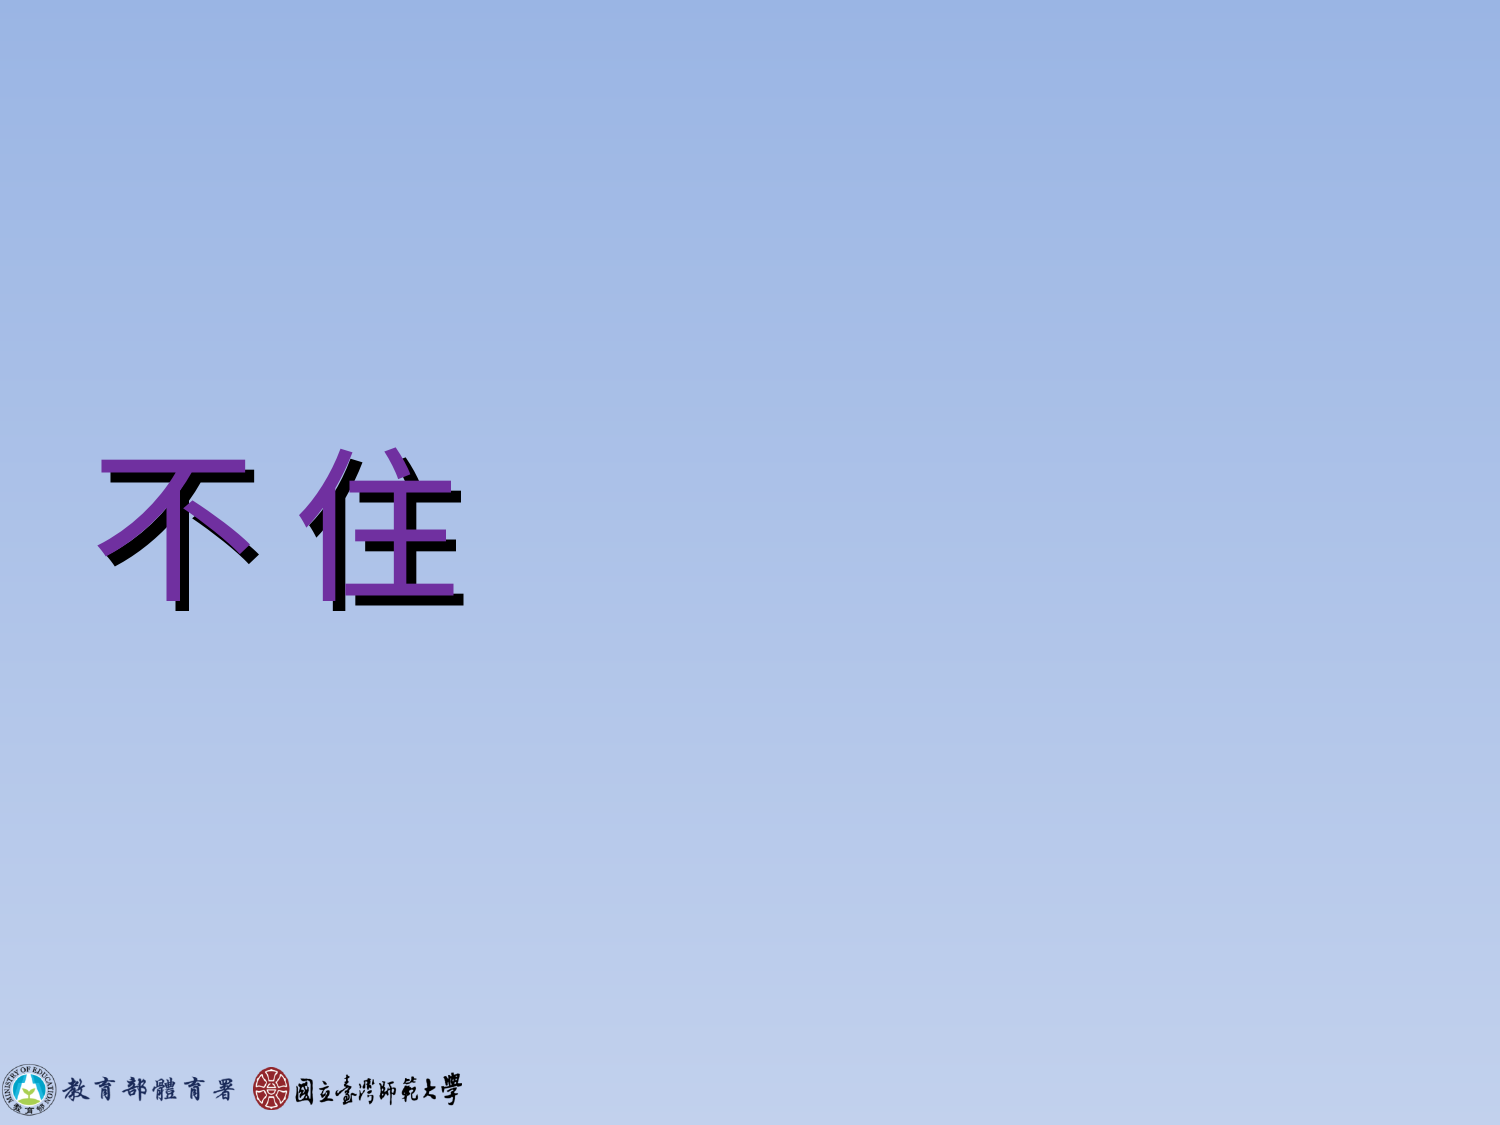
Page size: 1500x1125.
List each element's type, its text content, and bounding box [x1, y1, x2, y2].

list 不 住 [75, 262, 1426, 1005]
